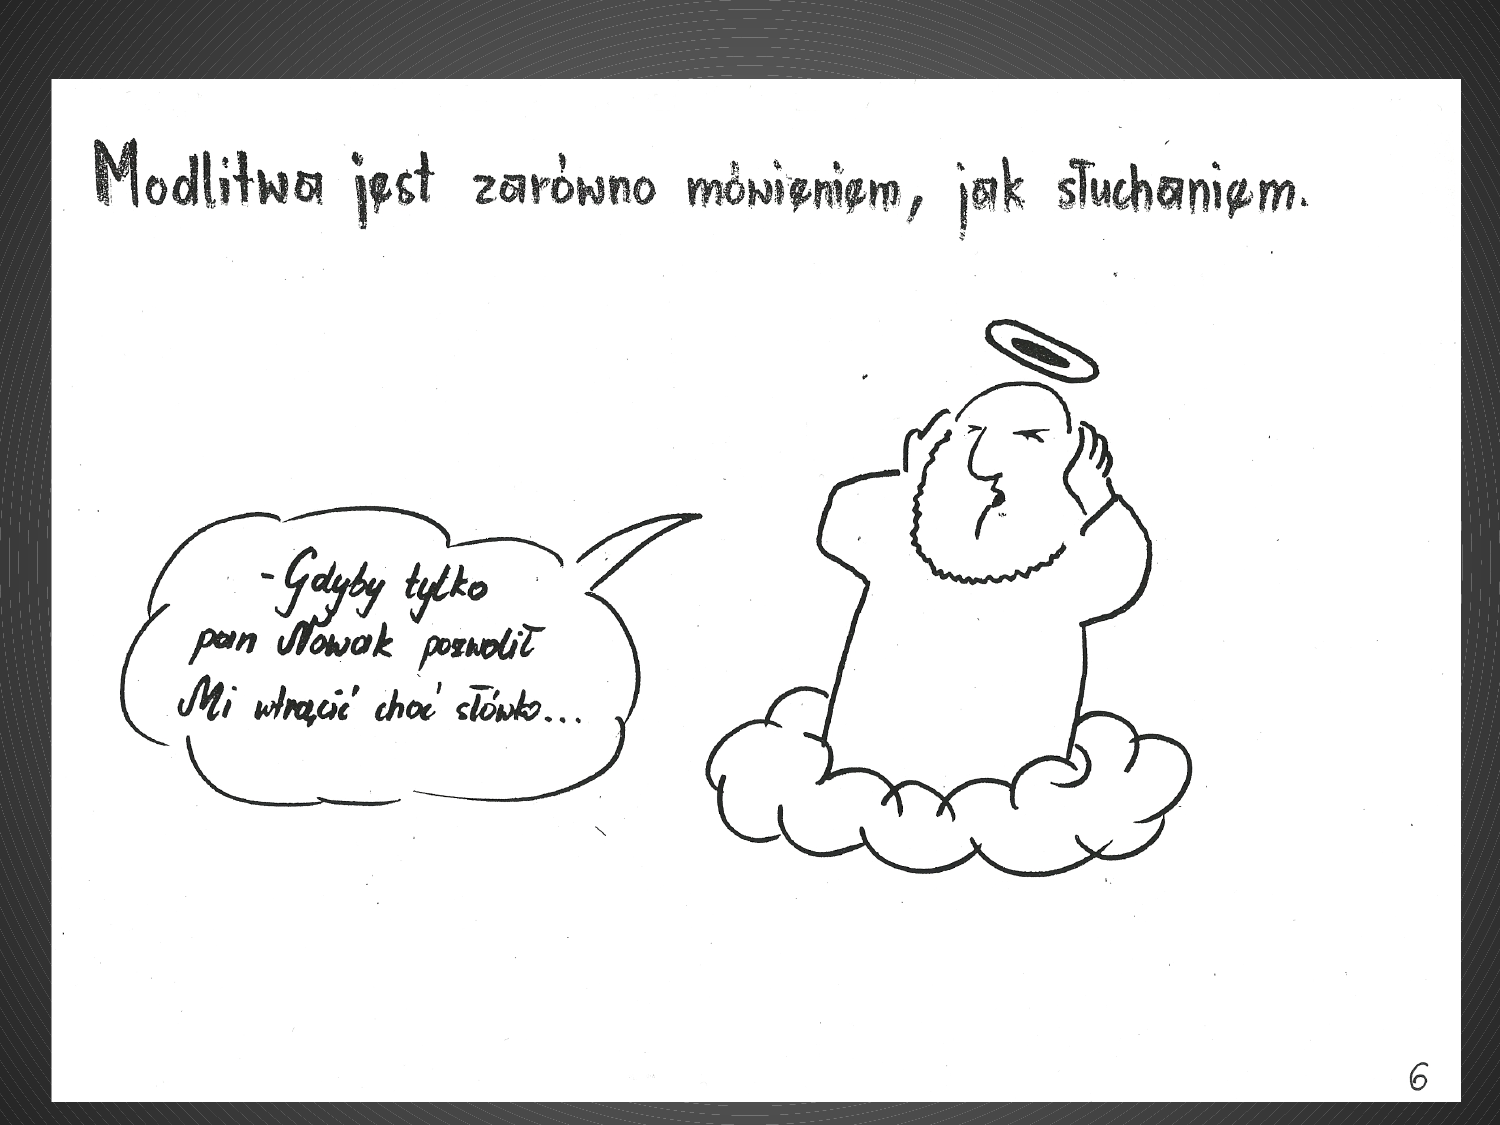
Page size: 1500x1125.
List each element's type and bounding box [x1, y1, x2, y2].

picture [51, 78, 1461, 1102]
